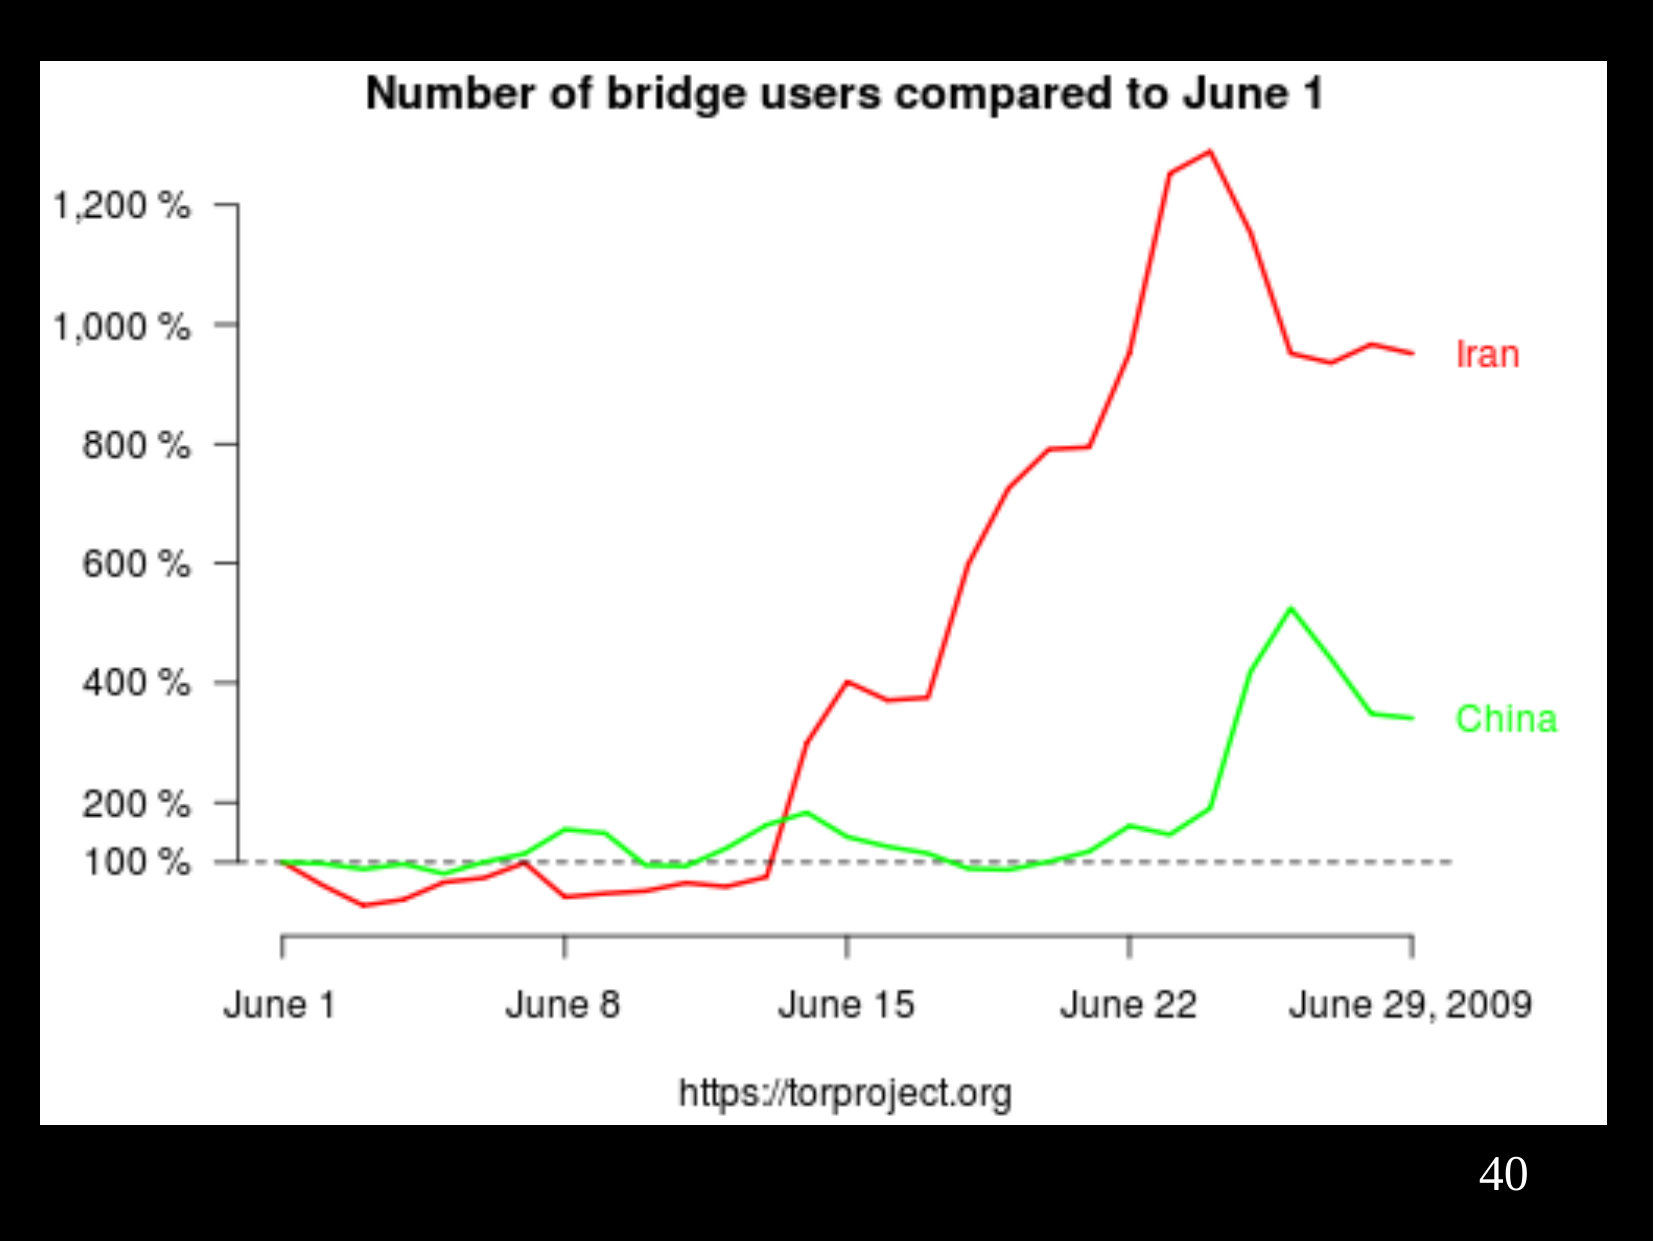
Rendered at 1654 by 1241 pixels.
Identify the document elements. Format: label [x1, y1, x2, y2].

picture [40, 61, 1607, 1125]
